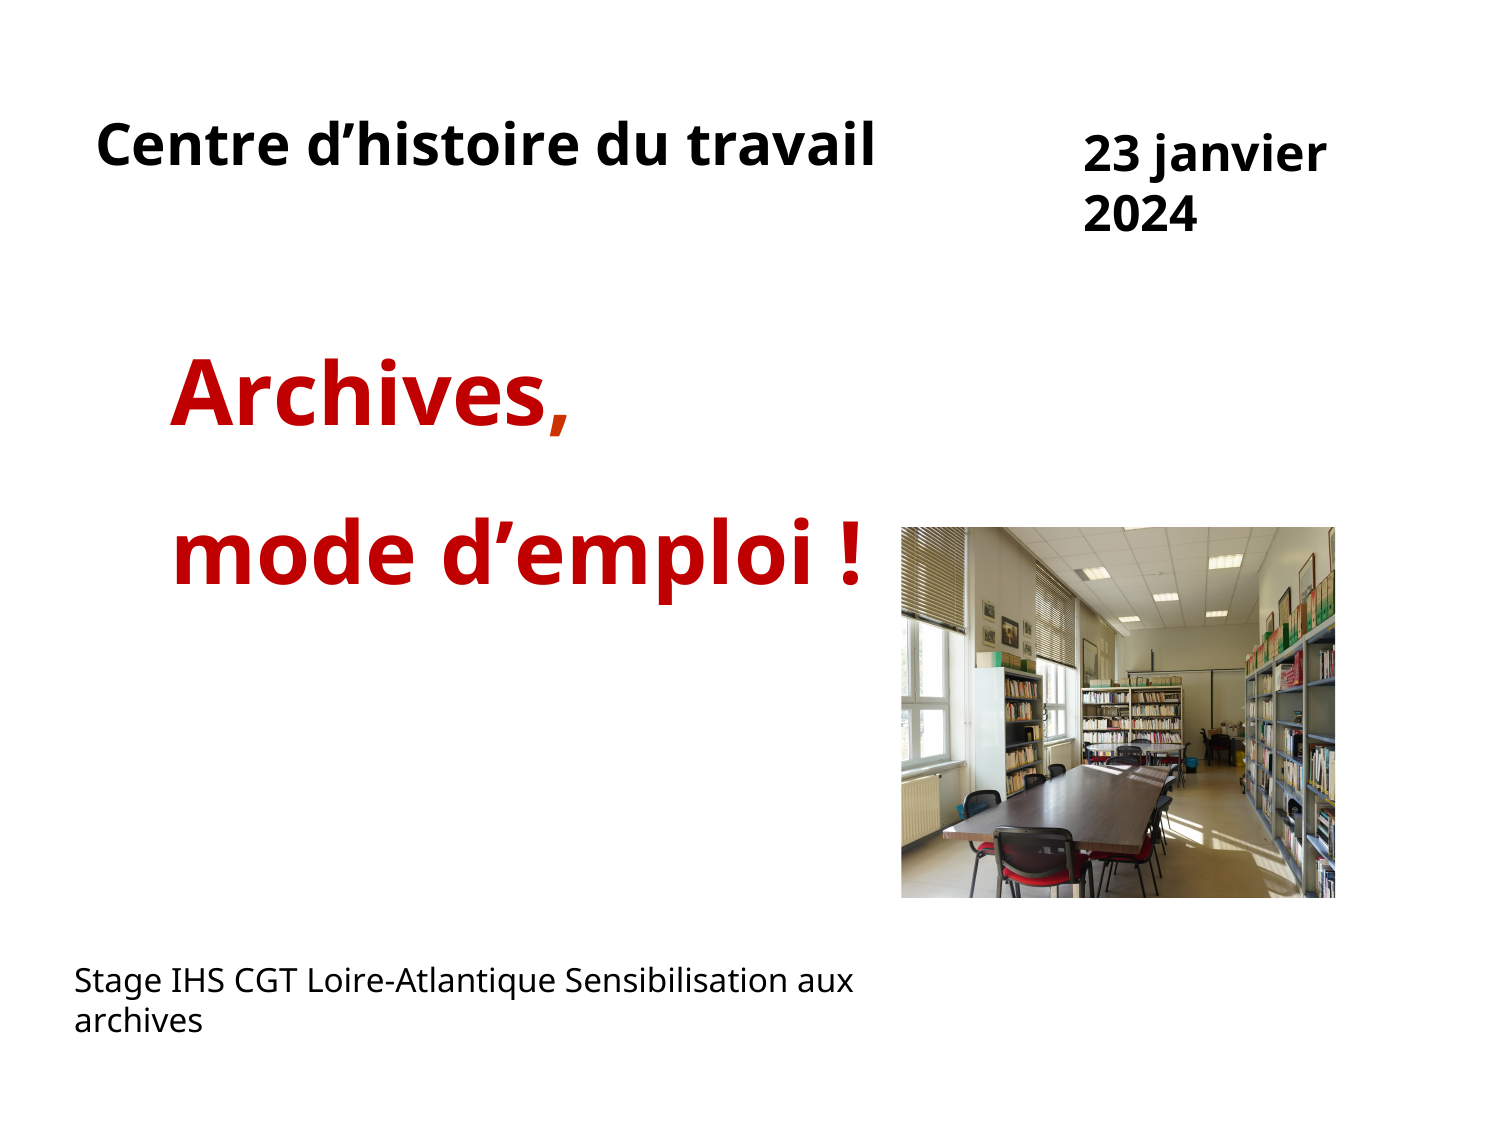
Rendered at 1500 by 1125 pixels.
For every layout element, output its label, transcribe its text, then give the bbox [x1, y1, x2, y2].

text_box Stage IHS CGT Loire-Atlantique Sensibilisation aux archives [59, 952, 899, 1048]
text_box Archives, mode d’emploi ! [0, 227, 931, 654]
text_box Centre d’histoire du travail [80, 99, 893, 185]
text_box 23 janvier 2024 [1068, 113, 1424, 249]
picture [901, 527, 1336, 898]
